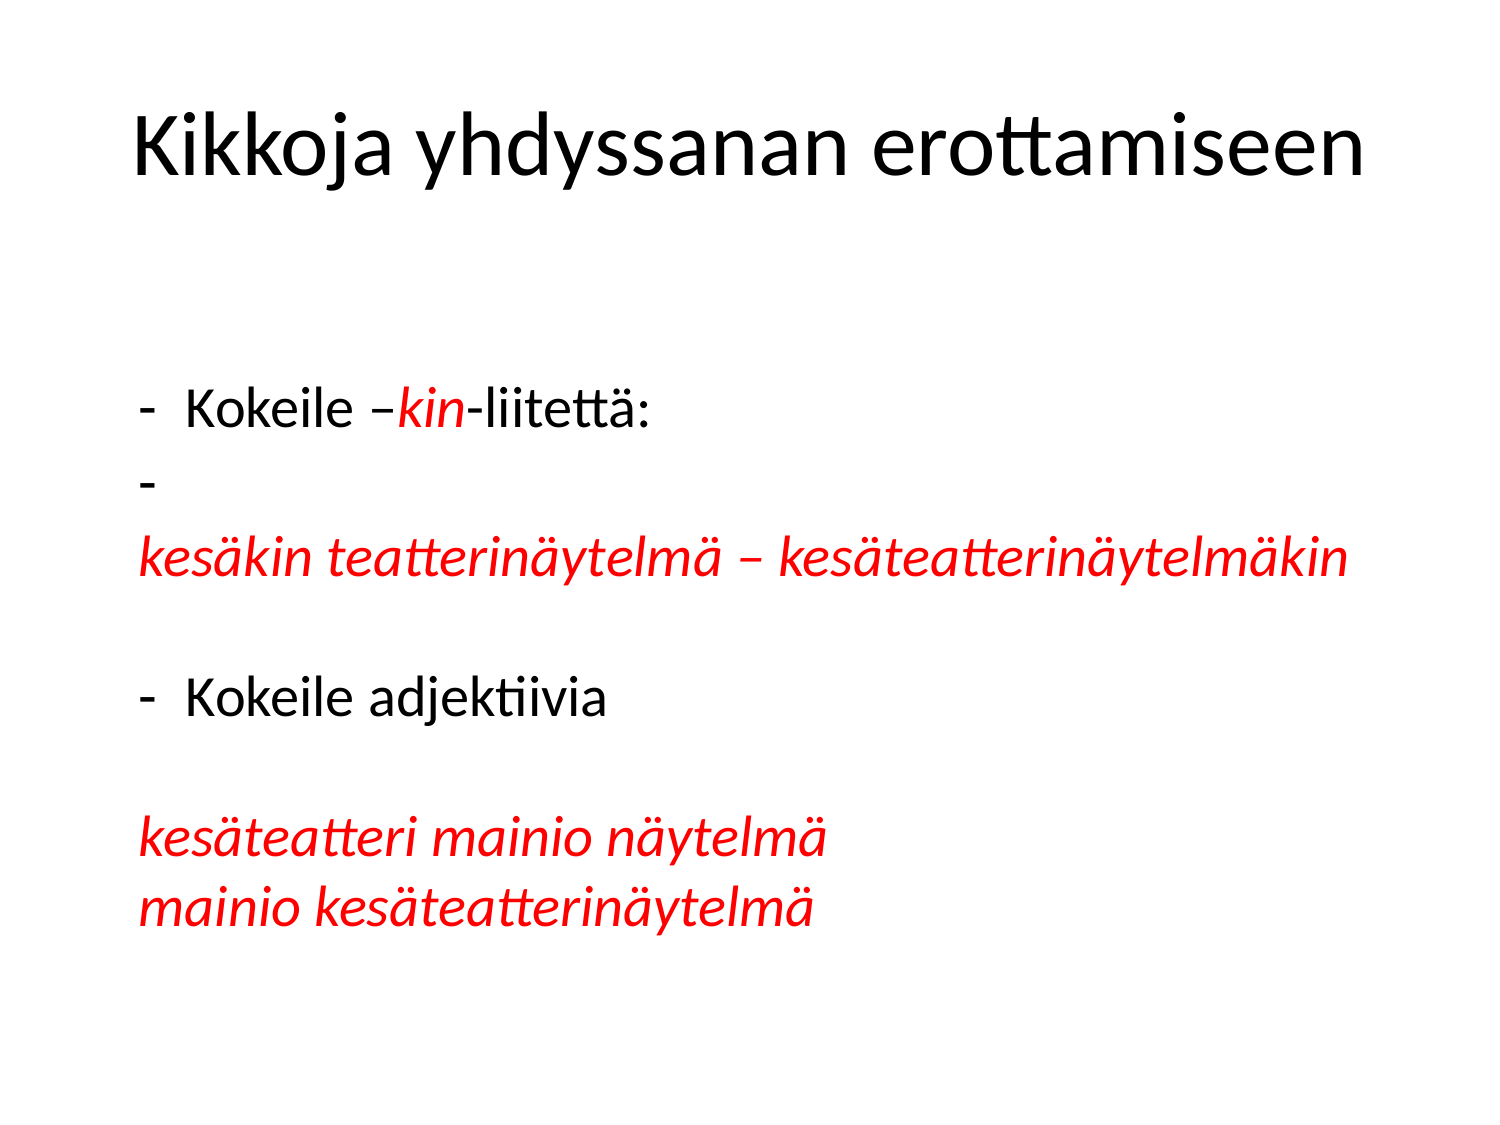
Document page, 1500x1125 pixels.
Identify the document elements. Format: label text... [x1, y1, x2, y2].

text_box Kokeile –kin-liitettä: kesäkin teatterinäytelmä – kesäteatterinäytelmäkin Kokeile adjektiivia kesäteatteri mainio näytelmä mainio kesäteatterinäytelmä [123, 361, 1379, 943]
title Kikkoja yhdyssanan erottamiseen [75, 45, 1426, 233]
